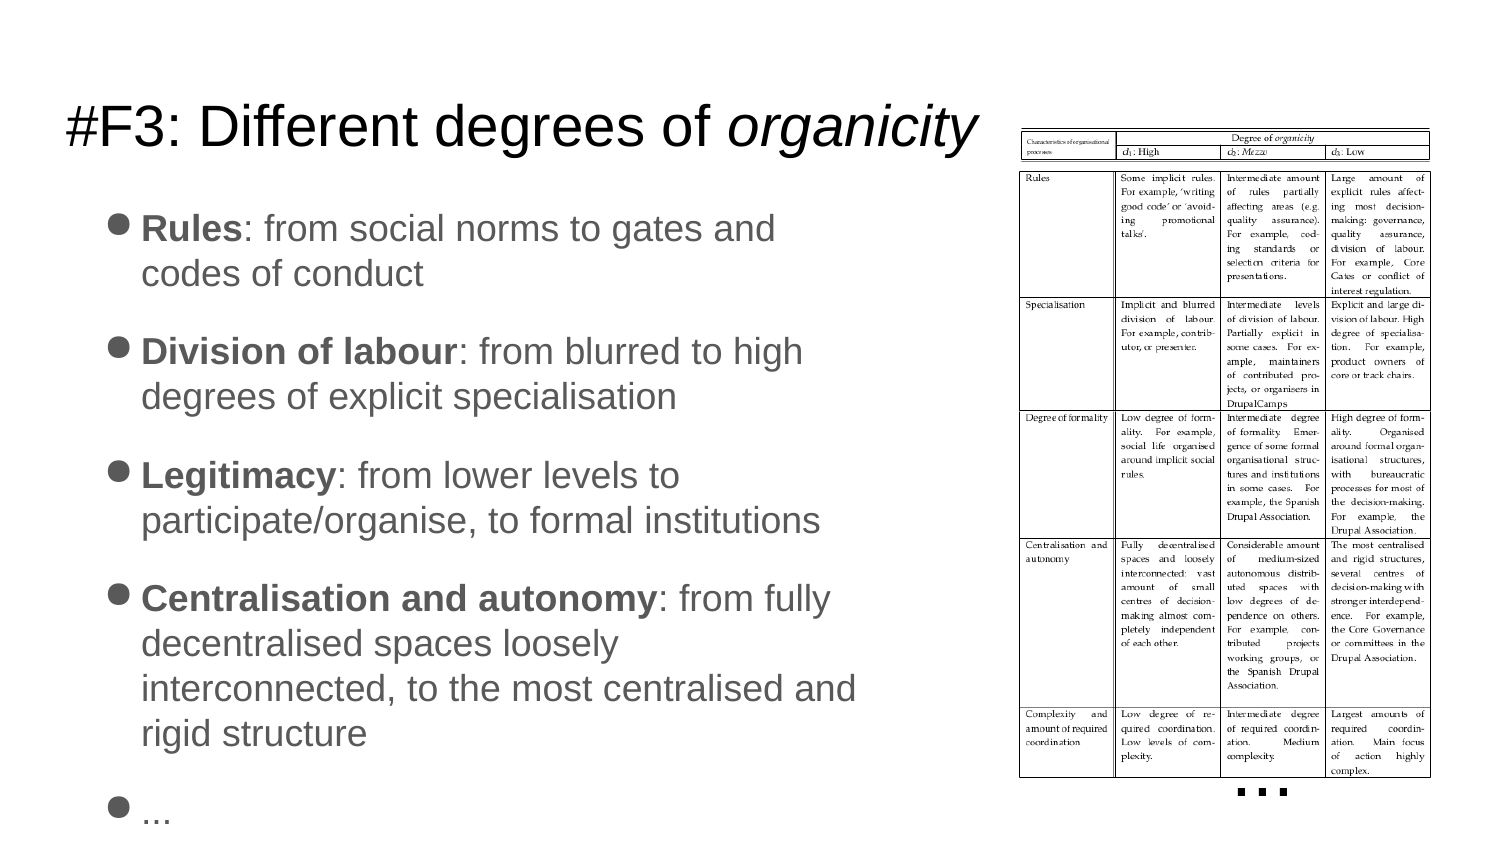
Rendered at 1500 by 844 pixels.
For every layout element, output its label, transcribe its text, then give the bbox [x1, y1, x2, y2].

text_box ... [1216, 711, 1341, 737]
list Rules: from social norms to gates and codes of conduct Division of labour: from blurred to high degrees of explicit specialisation Legitimacy: from lower levels to participate/organise, to formal institutions Centralisation and autonomy: from fully decentralised spaces loosely interconnected, to the most centralised and rigid structure ... [51, 189, 882, 750]
picture [1019, 122, 1432, 782]
title #F3: Different degrees of organicity [51, 72, 1449, 167]
